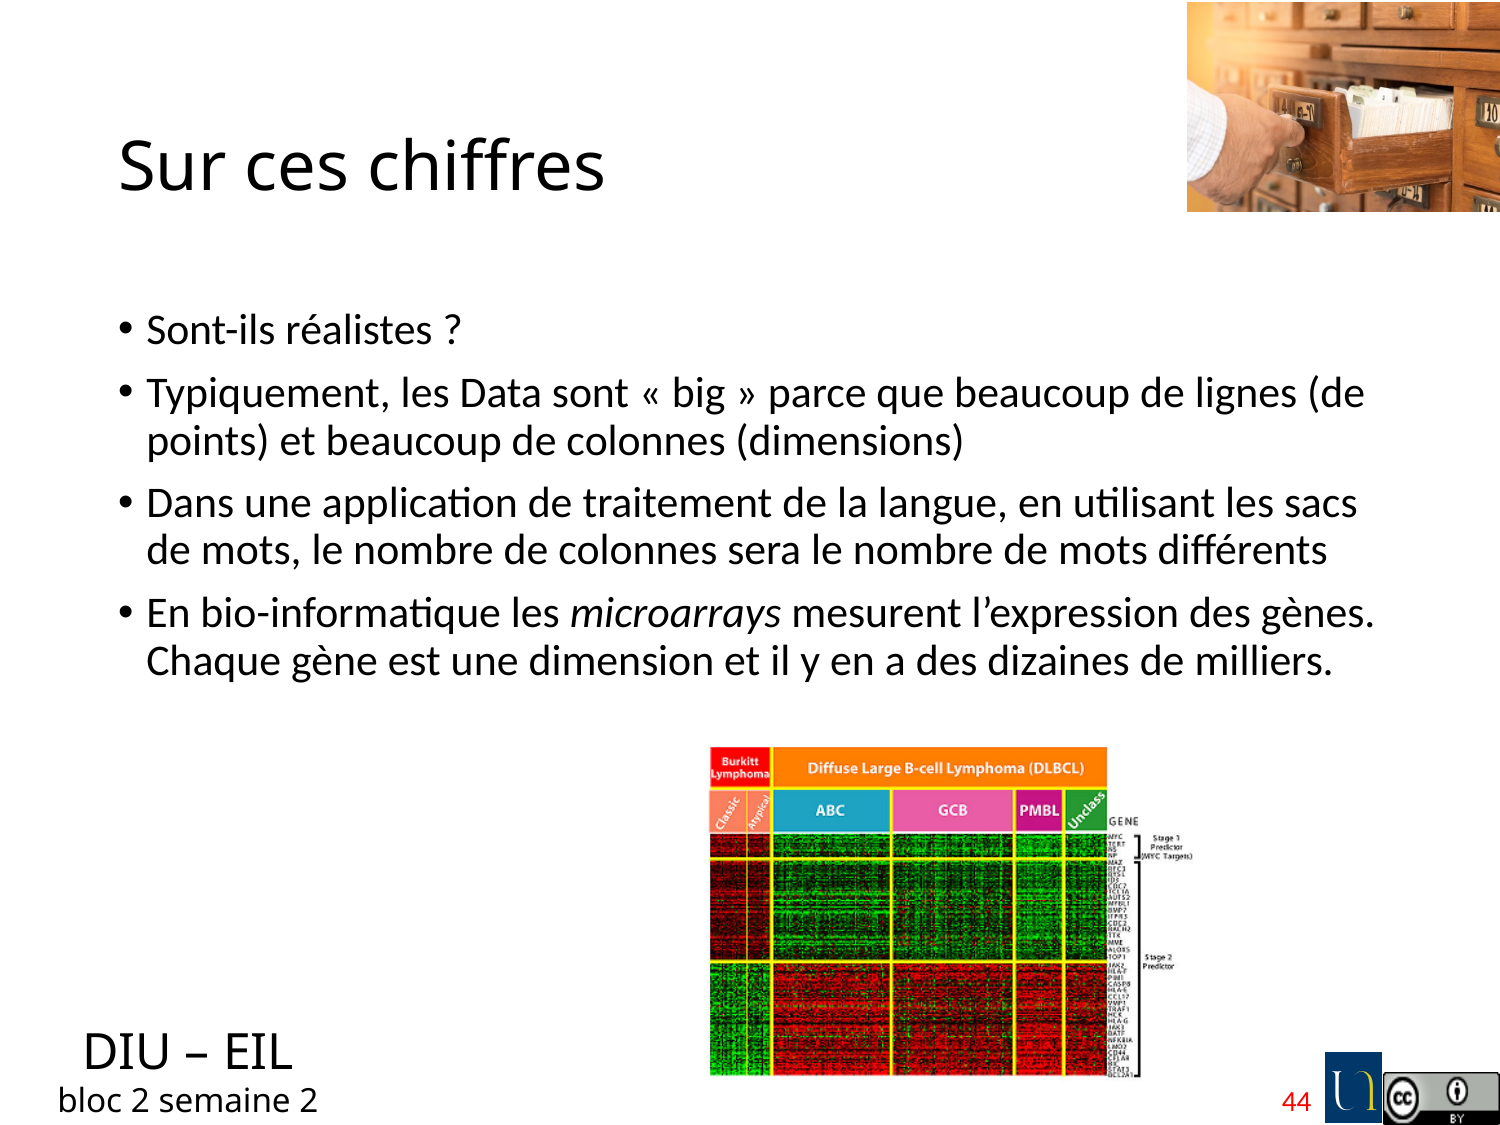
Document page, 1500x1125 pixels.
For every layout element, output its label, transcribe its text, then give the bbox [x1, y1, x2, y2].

picture [1383, 1072, 1500, 1125]
picture [1187, 2, 1500, 212]
picture [687, 724, 1204, 1102]
slide_number <numéro> [1240, 1070, 1327, 1125]
title Sur ces chiffres [103, 59, 1397, 278]
list Sont-ils réalistes ? Typiquement, les Data sont « big » parce que beaucoup de lignes (de points) et beaucoup de colonnes (dimensions) Dans une application de traitement de la langue, en utilisant les sacs de mots, le nombre de colonnes sera le nombre de mots différents En bio-informatique les microarrays mesurent l’expression des gènes. Chaque gène est une dimension et il y en a des dizaines de milliers. [103, 299, 1397, 1014]
picture [1325, 1052, 1382, 1123]
